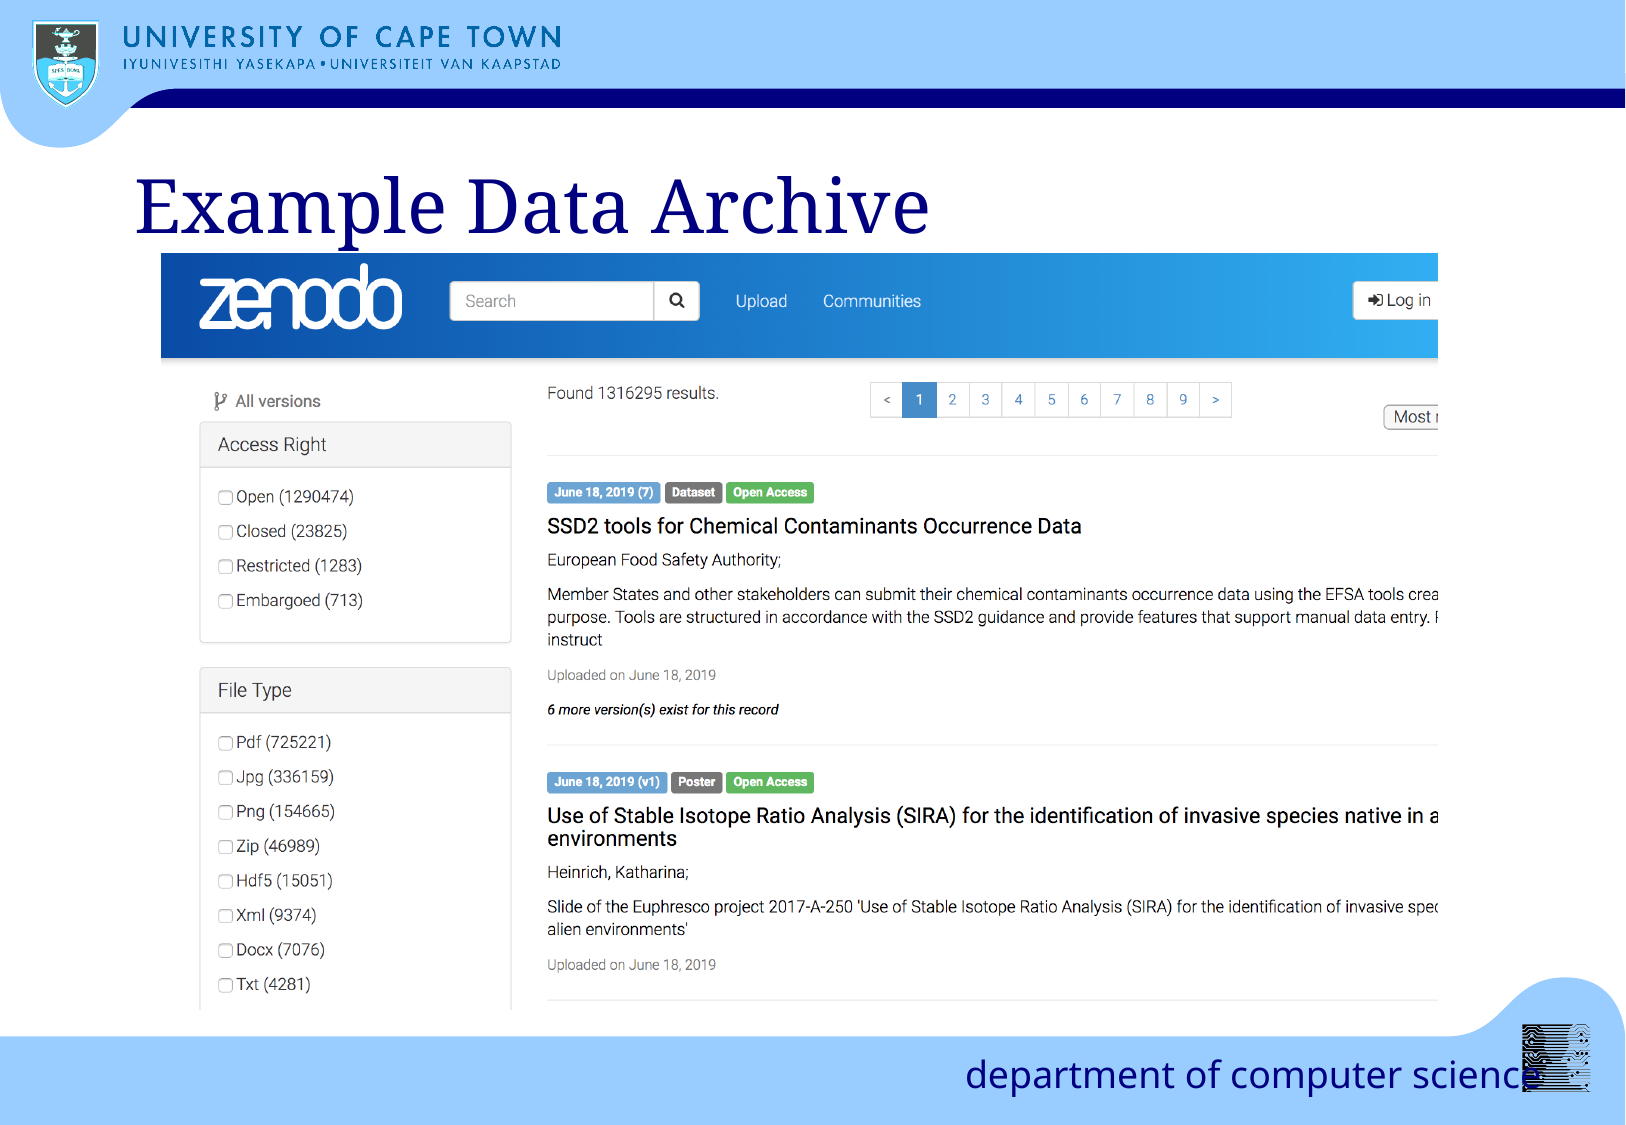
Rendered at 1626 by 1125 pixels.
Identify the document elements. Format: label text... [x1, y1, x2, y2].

picture [120, 23, 563, 71]
picture [1526, 1070, 1536, 1076]
title Example Data Archive [134, 140, 1571, 268]
picture [161, 253, 1438, 1011]
picture [1522, 1024, 1591, 1092]
